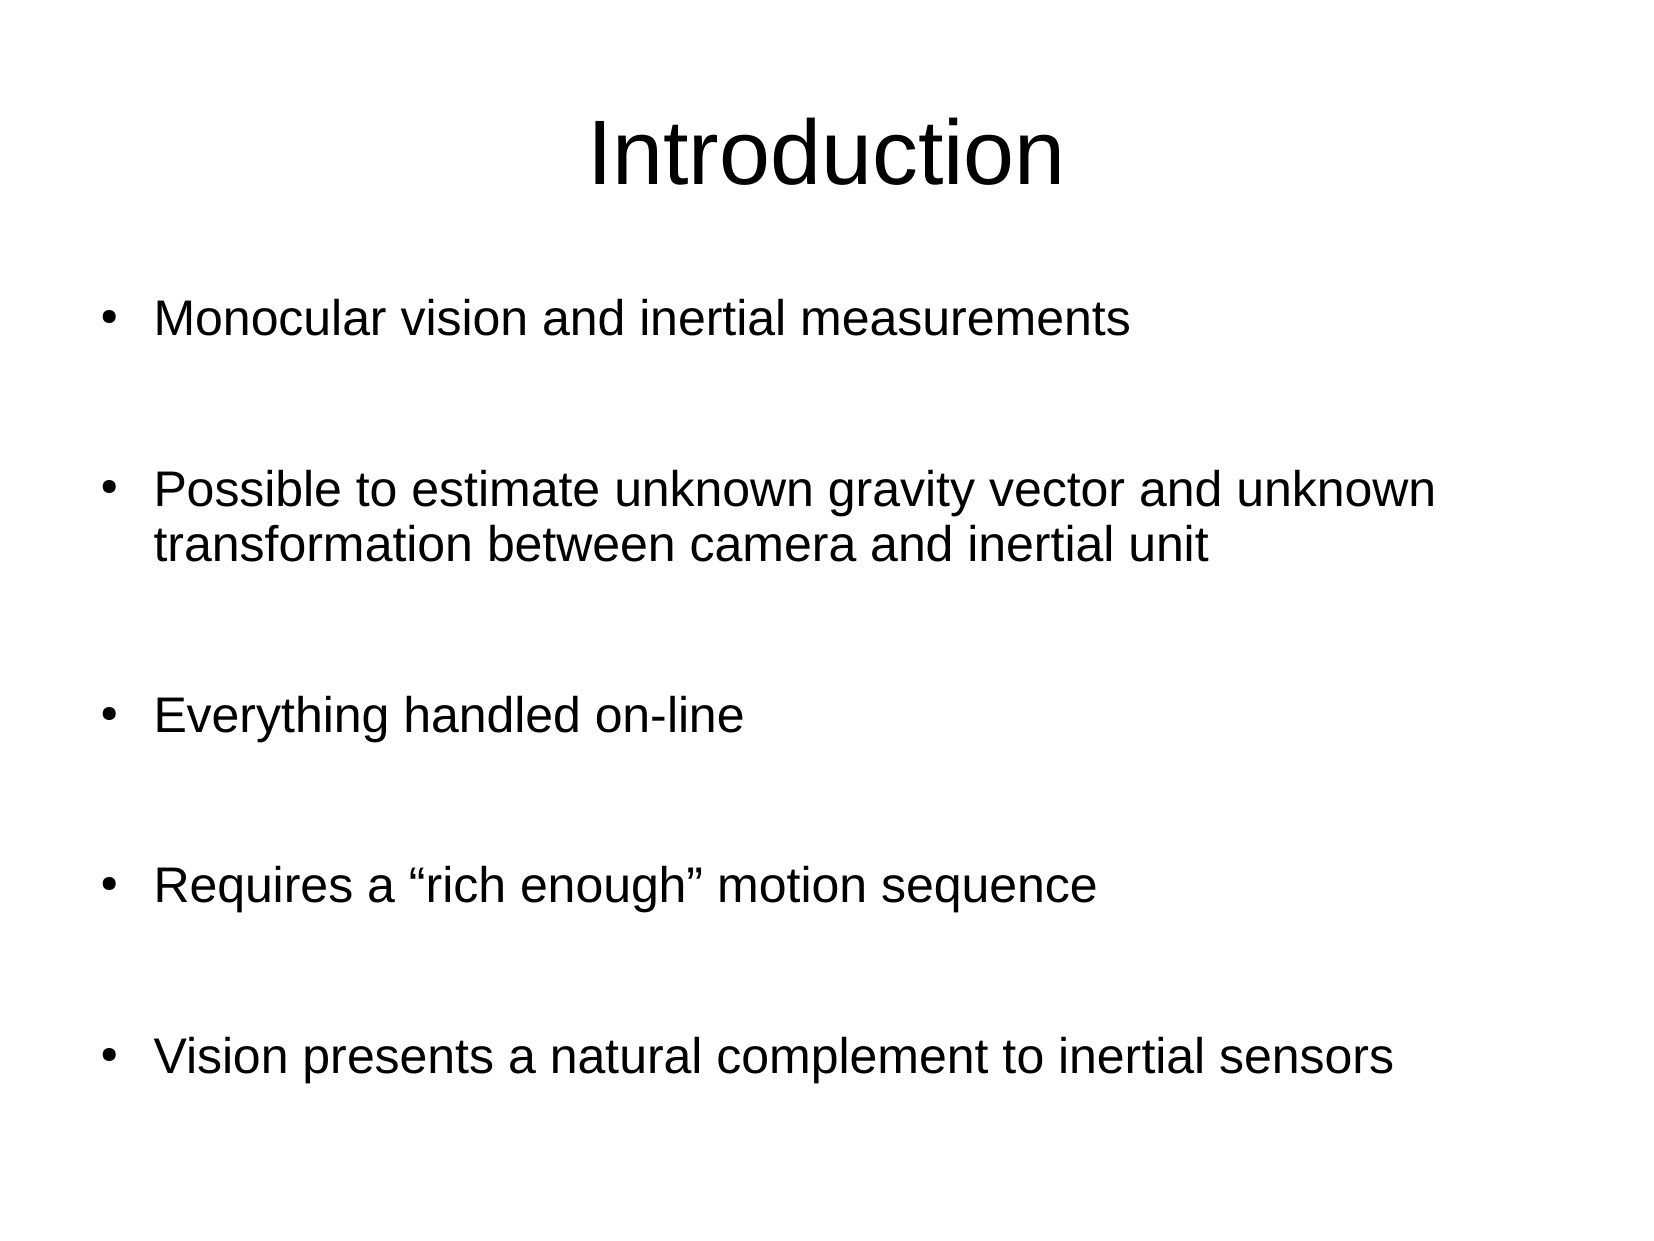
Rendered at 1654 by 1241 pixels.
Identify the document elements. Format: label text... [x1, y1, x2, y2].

title Introduction [82, 49, 1571, 257]
list Monocular vision and inertial measurements Possible to estimate unknown gravity vector and unknown transformation between camera and inertial unit Everything handled on-line Requires a “rich enough” motion sequence Vision presents a natural complement to inertial sensors [82, 290, 1571, 1010]
